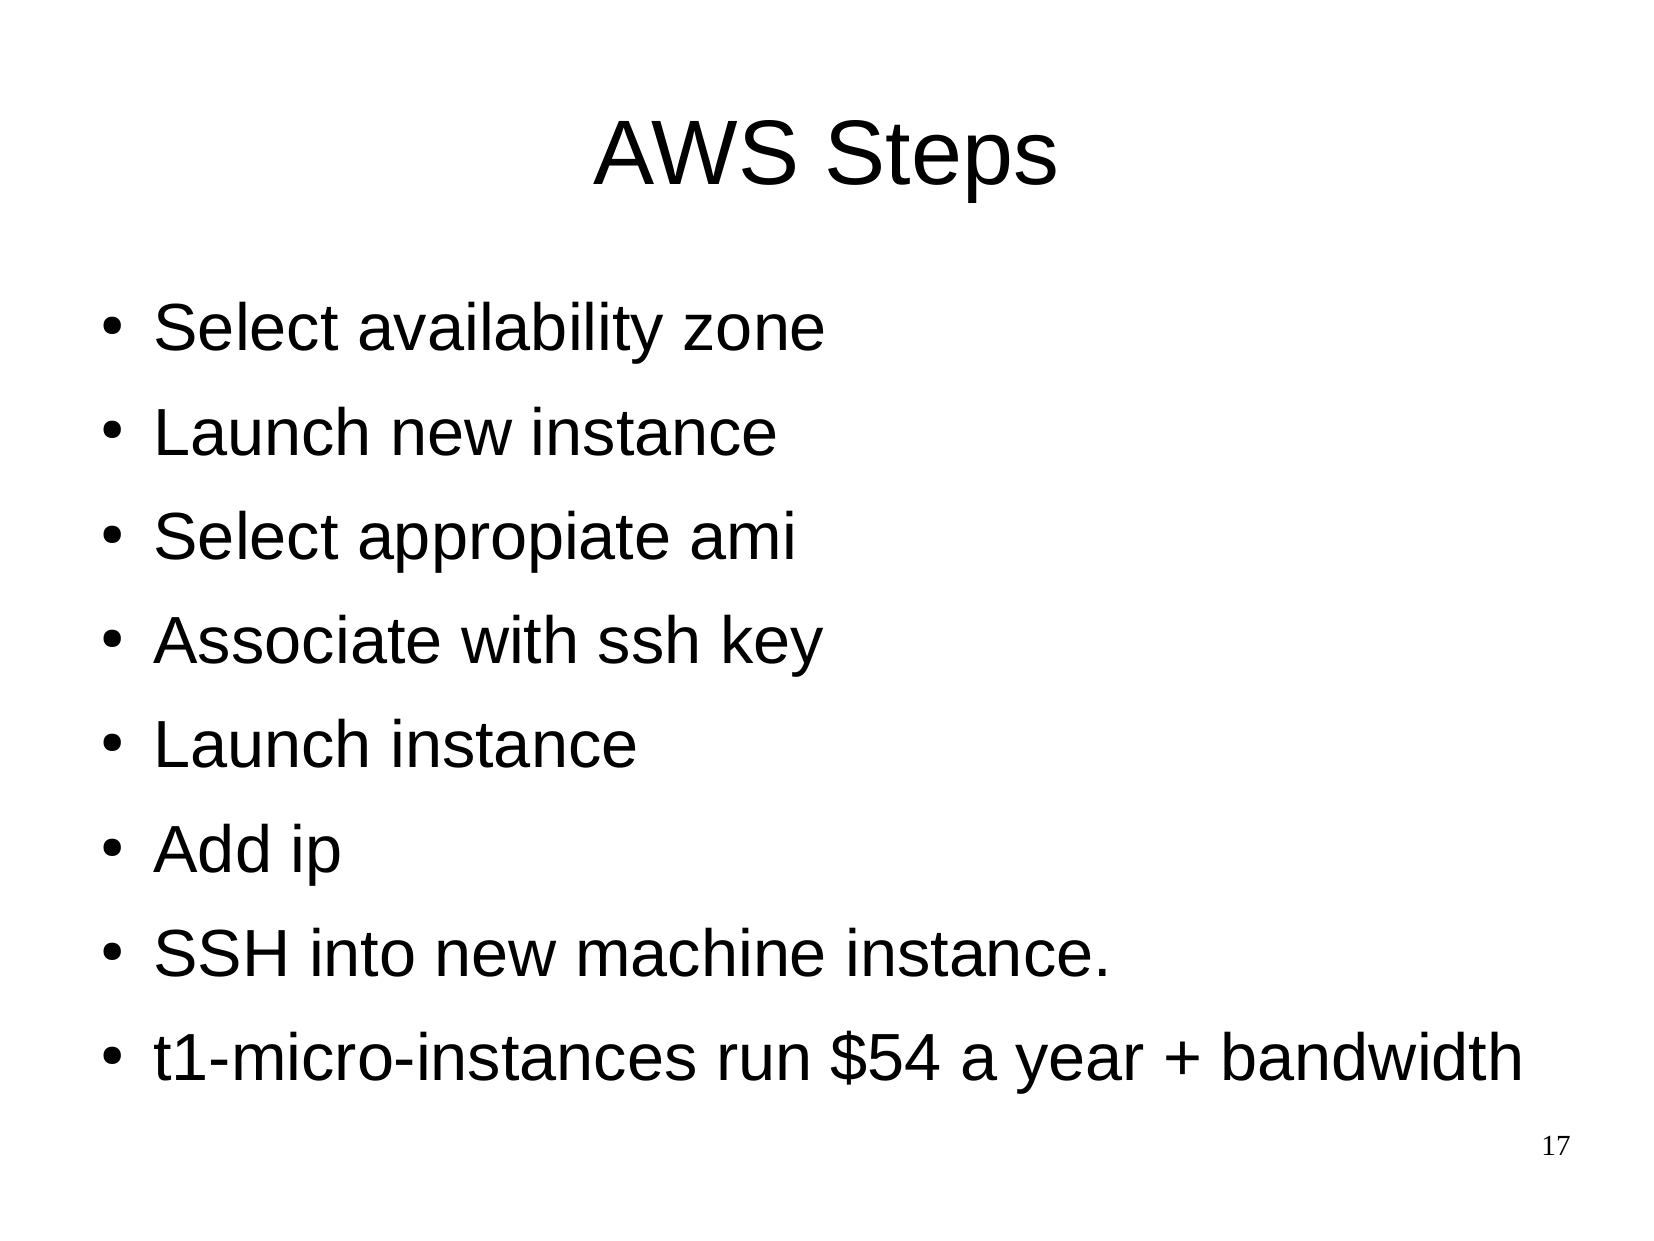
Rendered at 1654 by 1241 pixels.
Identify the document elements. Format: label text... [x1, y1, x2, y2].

title AWS Steps [82, 49, 1571, 257]
list Select availability zone Launch new instance Select appropiate ami Associate with ssh key Launch instance Add ip SSH into new machine instance. t1-micro-instances run $54 a year + bandwidth [82, 290, 1571, 1109]
